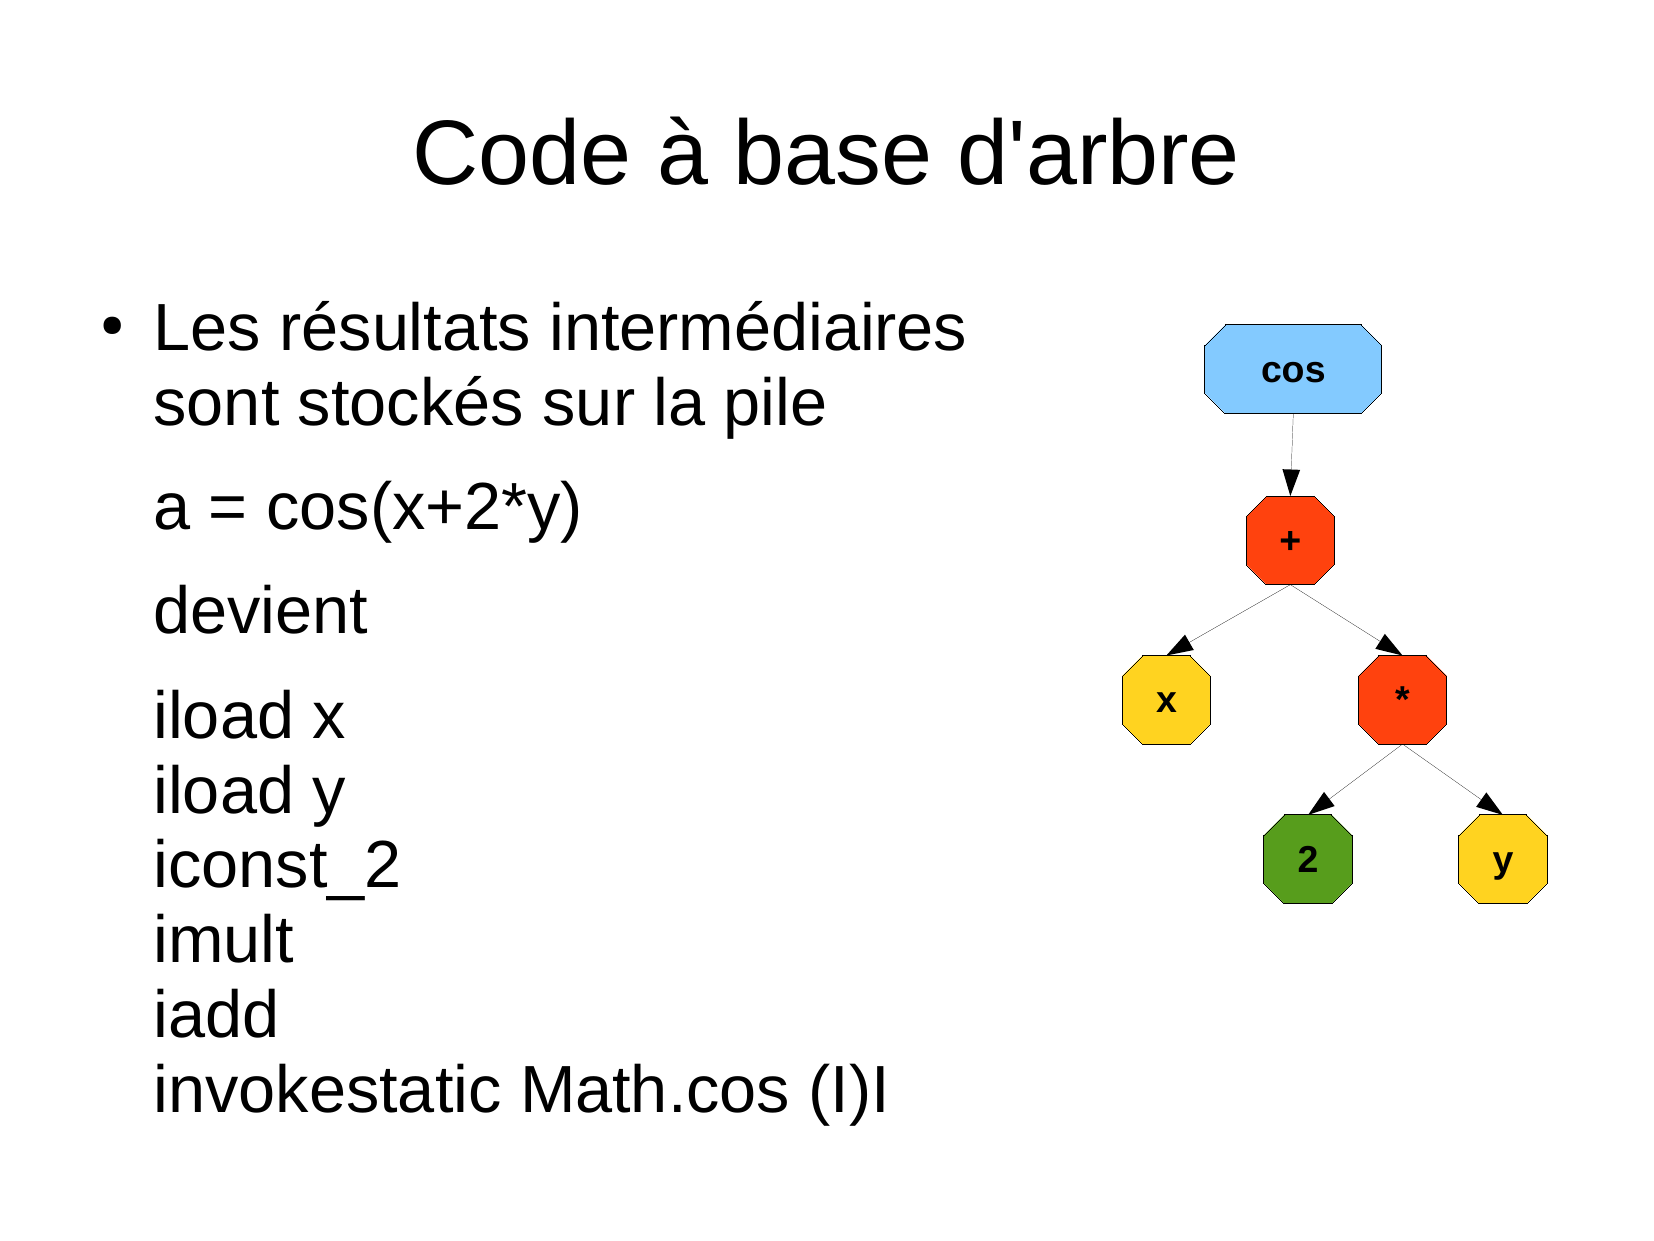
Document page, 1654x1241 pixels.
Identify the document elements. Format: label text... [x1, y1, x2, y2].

text_box * [1358, 655, 1447, 745]
text_box + [1246, 496, 1335, 585]
text_box cos [1204, 324, 1382, 414]
text_box y [1458, 814, 1548, 904]
title Code à base d'arbre [82, 56, 1571, 250]
text_box 2 [1263, 814, 1353, 904]
list Les résultats intermédiaires sont stockés sur la pile a = cos(x+2*y) devient iload x iload y iconst_2 imult iadd invokestatic Math.cos (I)I [82, 290, 1571, 1127]
text_box x [1122, 655, 1211, 745]
